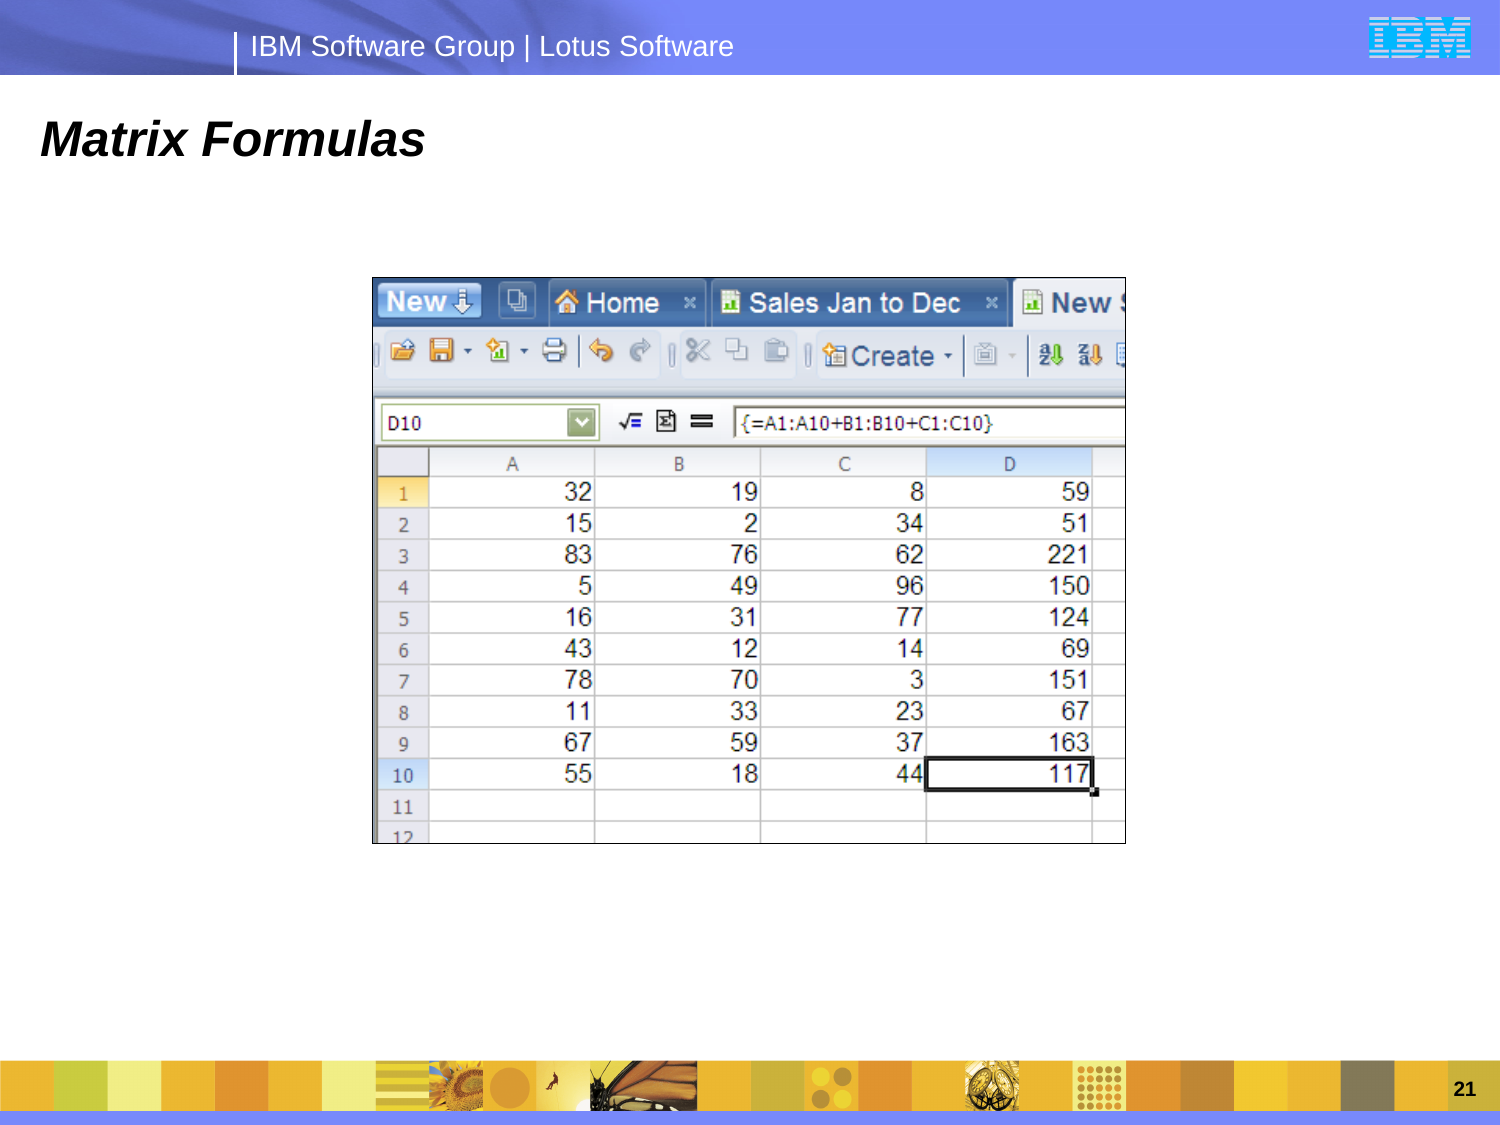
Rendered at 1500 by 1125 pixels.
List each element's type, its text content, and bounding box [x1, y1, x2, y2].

picture [372, 277, 1126, 844]
title Matrix Formulas [25, 106, 1378, 189]
picture [0, 1060, 1500, 1111]
picture [0, 0, 1500, 75]
